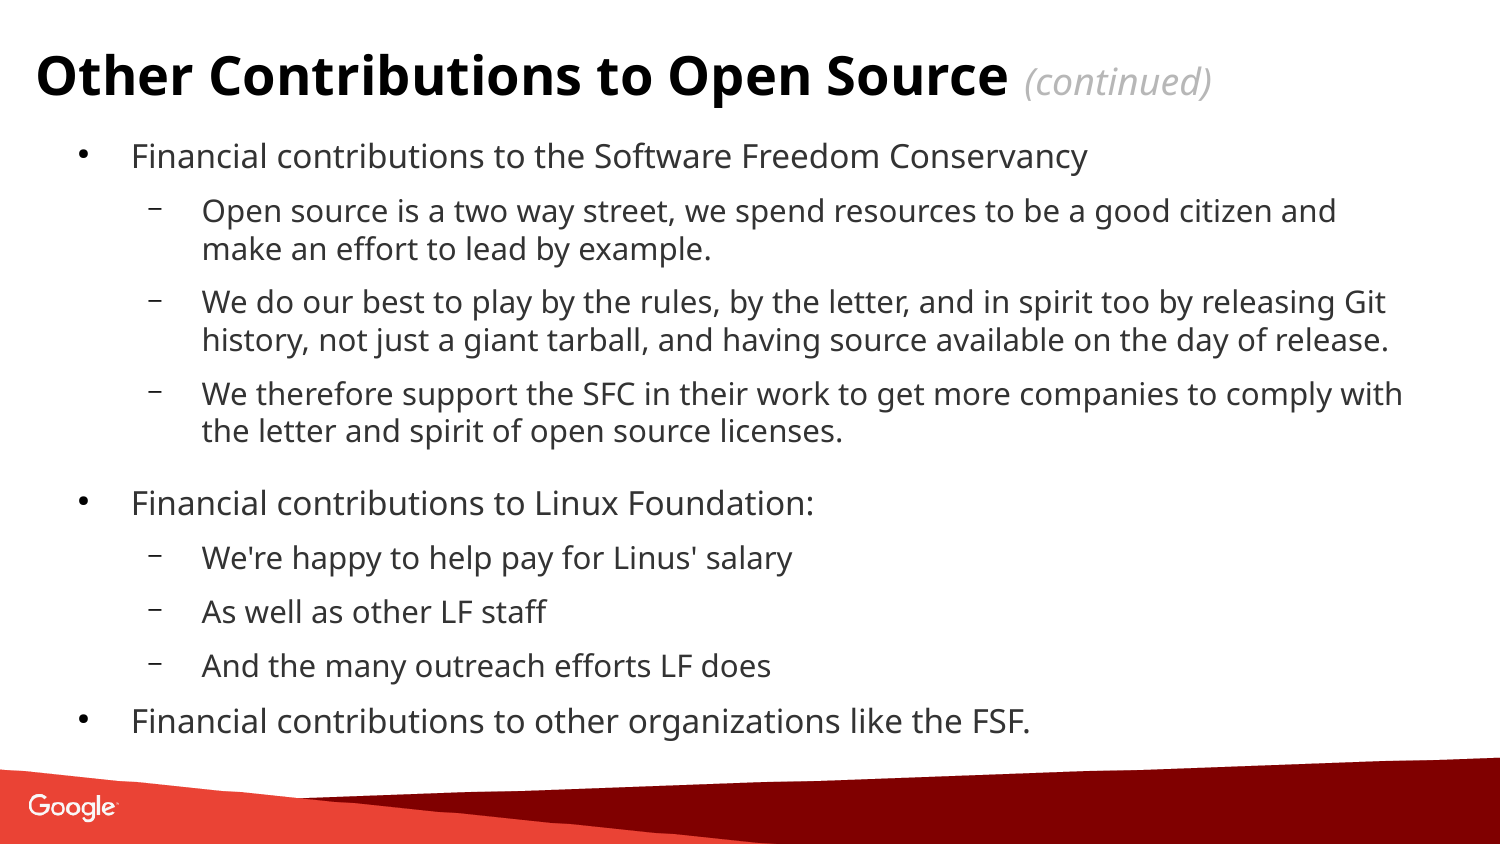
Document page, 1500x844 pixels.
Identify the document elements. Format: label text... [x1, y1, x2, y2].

list Financial contributions to the Software Freedom Conservancy Open source is a two way street, we spend resources to be a good citizen and make an effort to lead by example. We do our best to play by the rules, by the letter, and in spirit too by releasing Git history, not just a giant tarball, and having source available on the day of release. We therefore support the SFC in their work to get more companies to comply with the letter and spirit of open source licenses. Financial contributions to Linux Foundation: We're happy to help pay for Linus' salary As well as other LF staff And the many outreach efforts LF does Financial contributions to other organizations like the FSF. [45, 151, 1426, 766]
picture [0, 0, 1500, 844]
text_box Other Contributions to Open Source (continued) [20, 26, 1471, 151]
